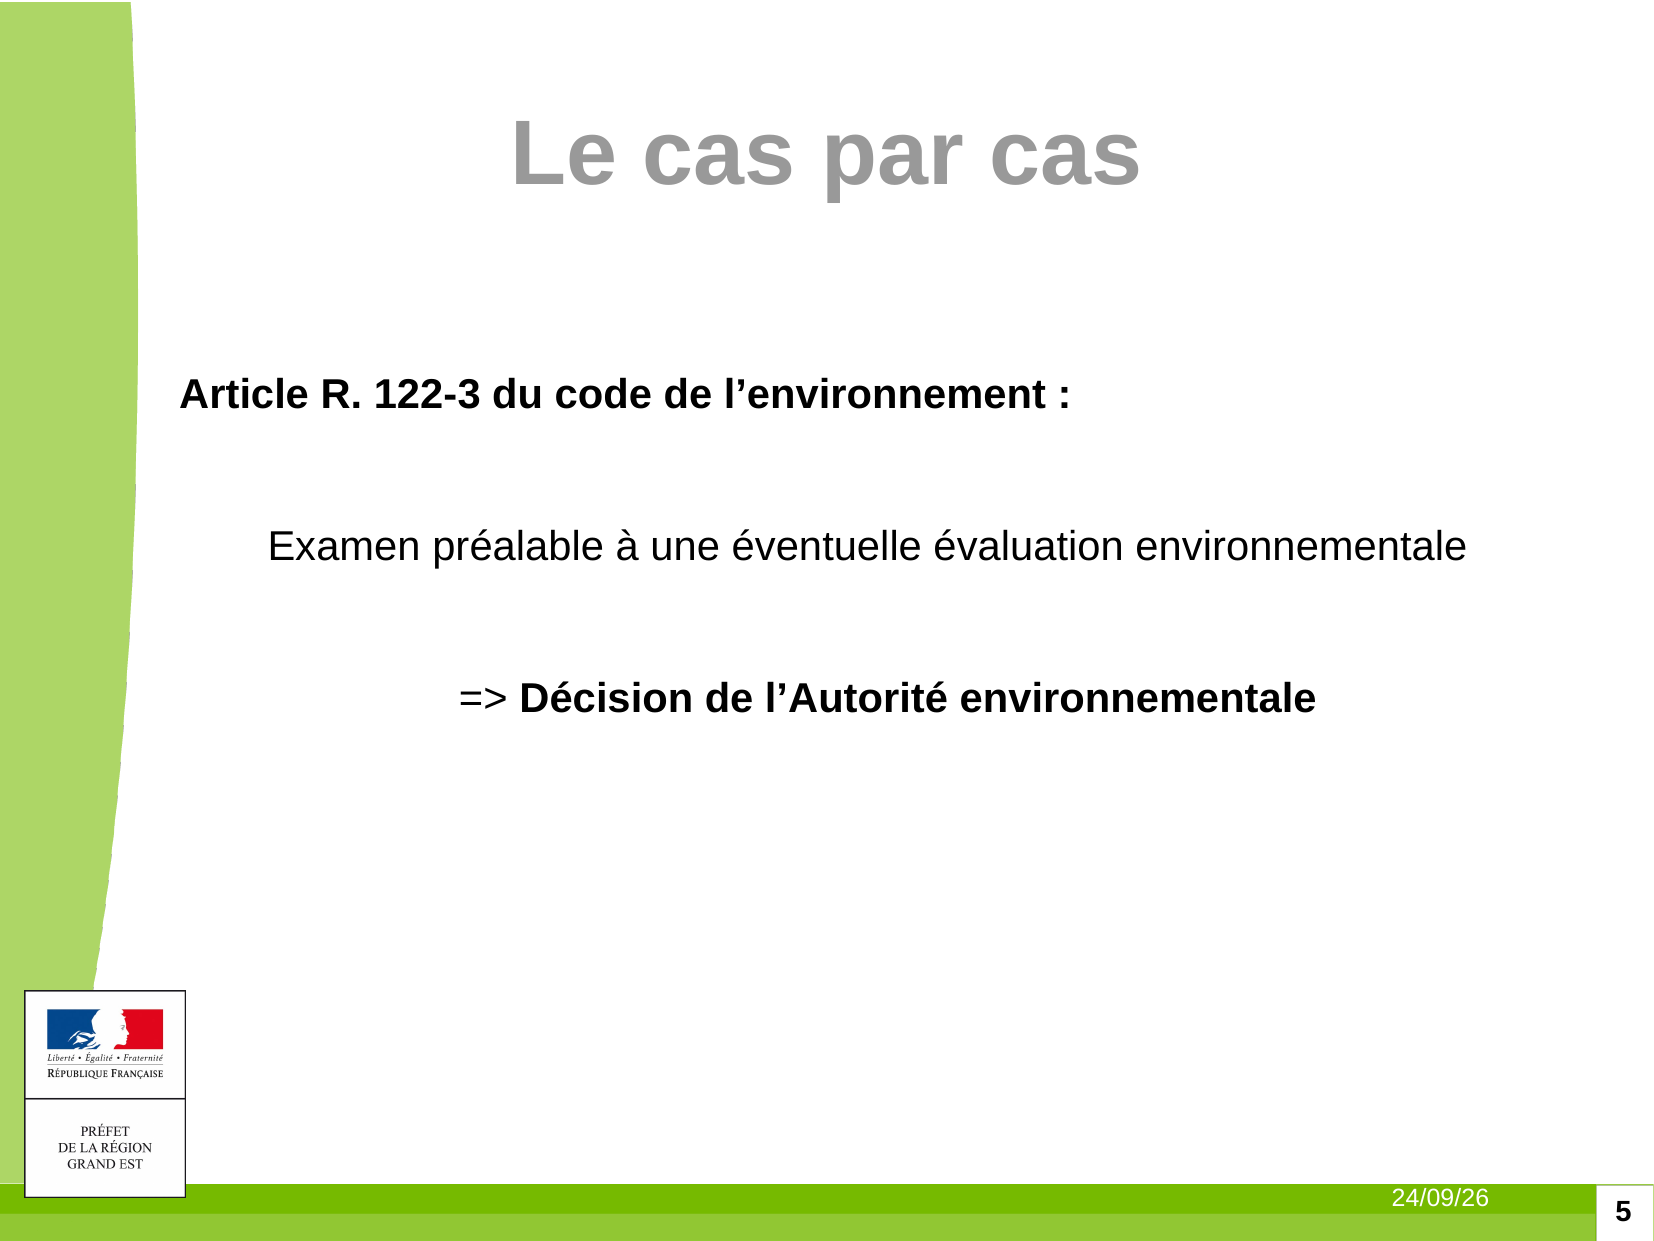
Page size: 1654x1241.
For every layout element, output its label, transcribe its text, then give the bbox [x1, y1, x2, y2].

title Le cas par cas [82, 49, 1571, 257]
list Article R. 122-3 du code de l’environnement : Examen préalable à une éventuelle évaluation environnementale => Décision de l’Autorité environnementale [179, 290, 1509, 1010]
picture [0, 2, 1654, 1241]
